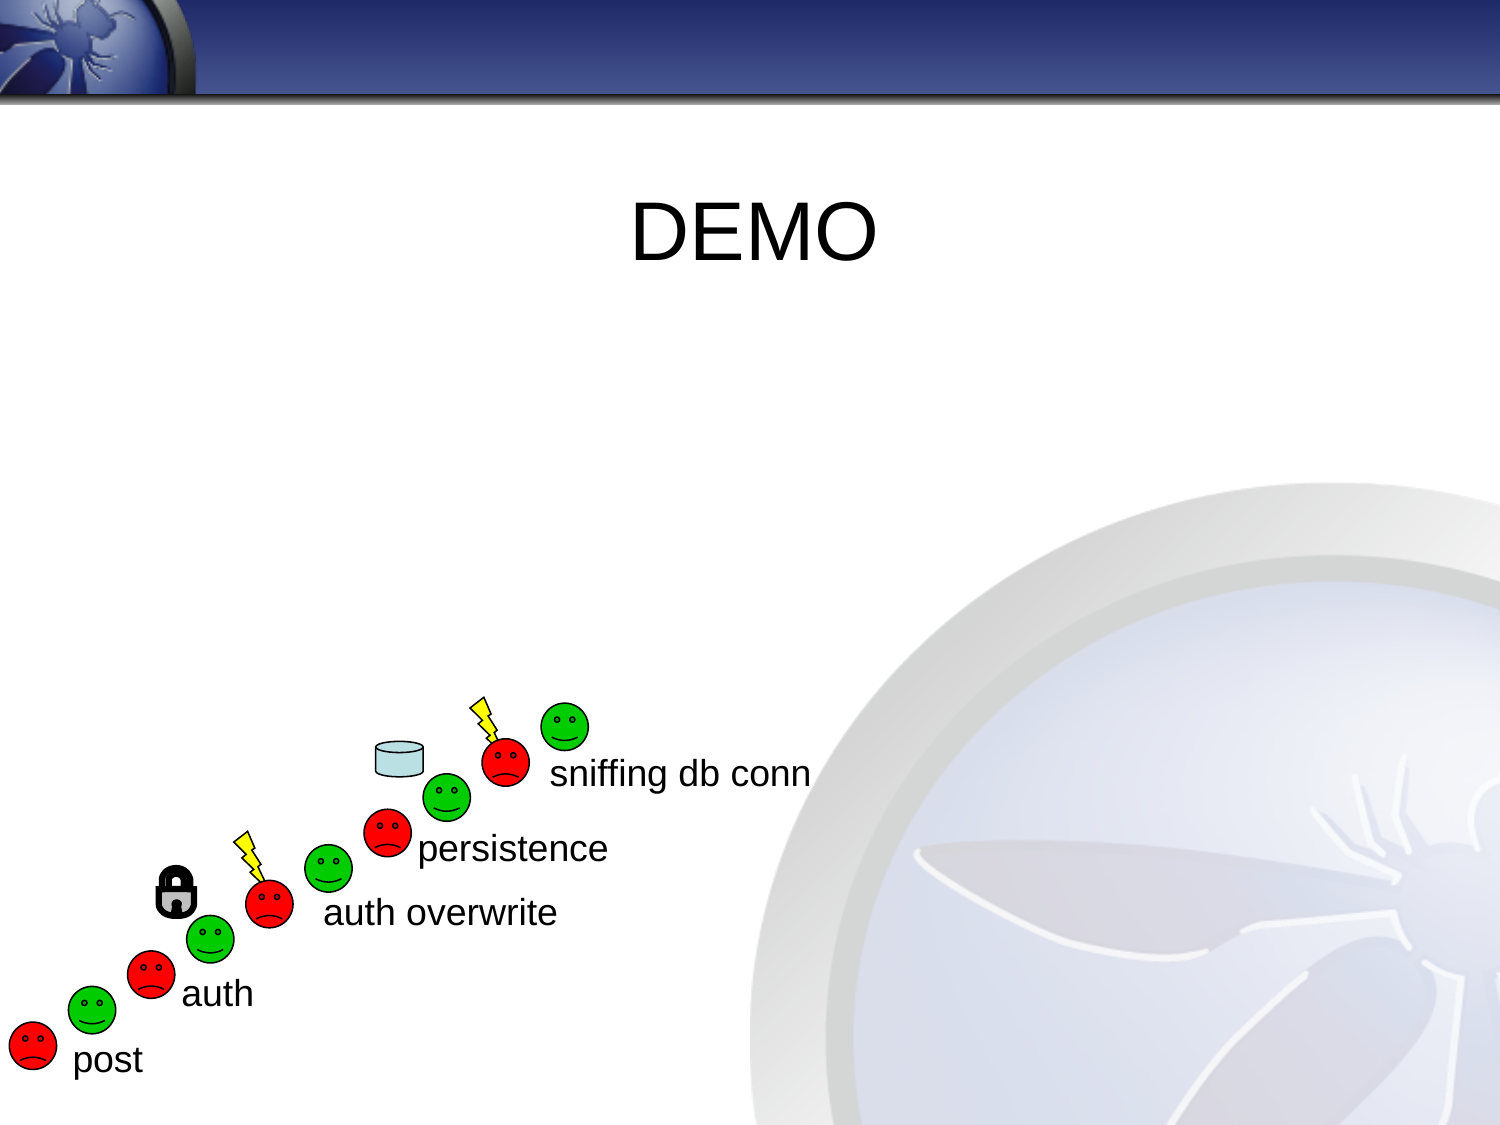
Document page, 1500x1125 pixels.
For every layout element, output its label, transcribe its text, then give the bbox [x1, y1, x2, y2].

text_box [423, 773, 471, 822]
text_box [470, 697, 530, 787]
text_box [375, 741, 424, 777]
text_box persistence [402, 816, 624, 877]
text_box DEMO [615, 170, 991, 286]
text_box [541, 703, 589, 741]
text_box [127, 950, 175, 999]
picture [750, 479, 1500, 1125]
text_box post [57, 1027, 159, 1088]
picture [0, 0, 198, 95]
text_box sniffing db conn [534, 741, 827, 802]
text_box auth [166, 961, 270, 1022]
text_box auth overwrite [308, 880, 573, 941]
text_box [304, 844, 353, 881]
text_box [364, 809, 412, 857]
text_box [9, 1022, 57, 1070]
text_box [233, 831, 294, 928]
text_box [158, 868, 195, 916]
text_box [68, 986, 116, 1034]
text_box [186, 915, 234, 963]
